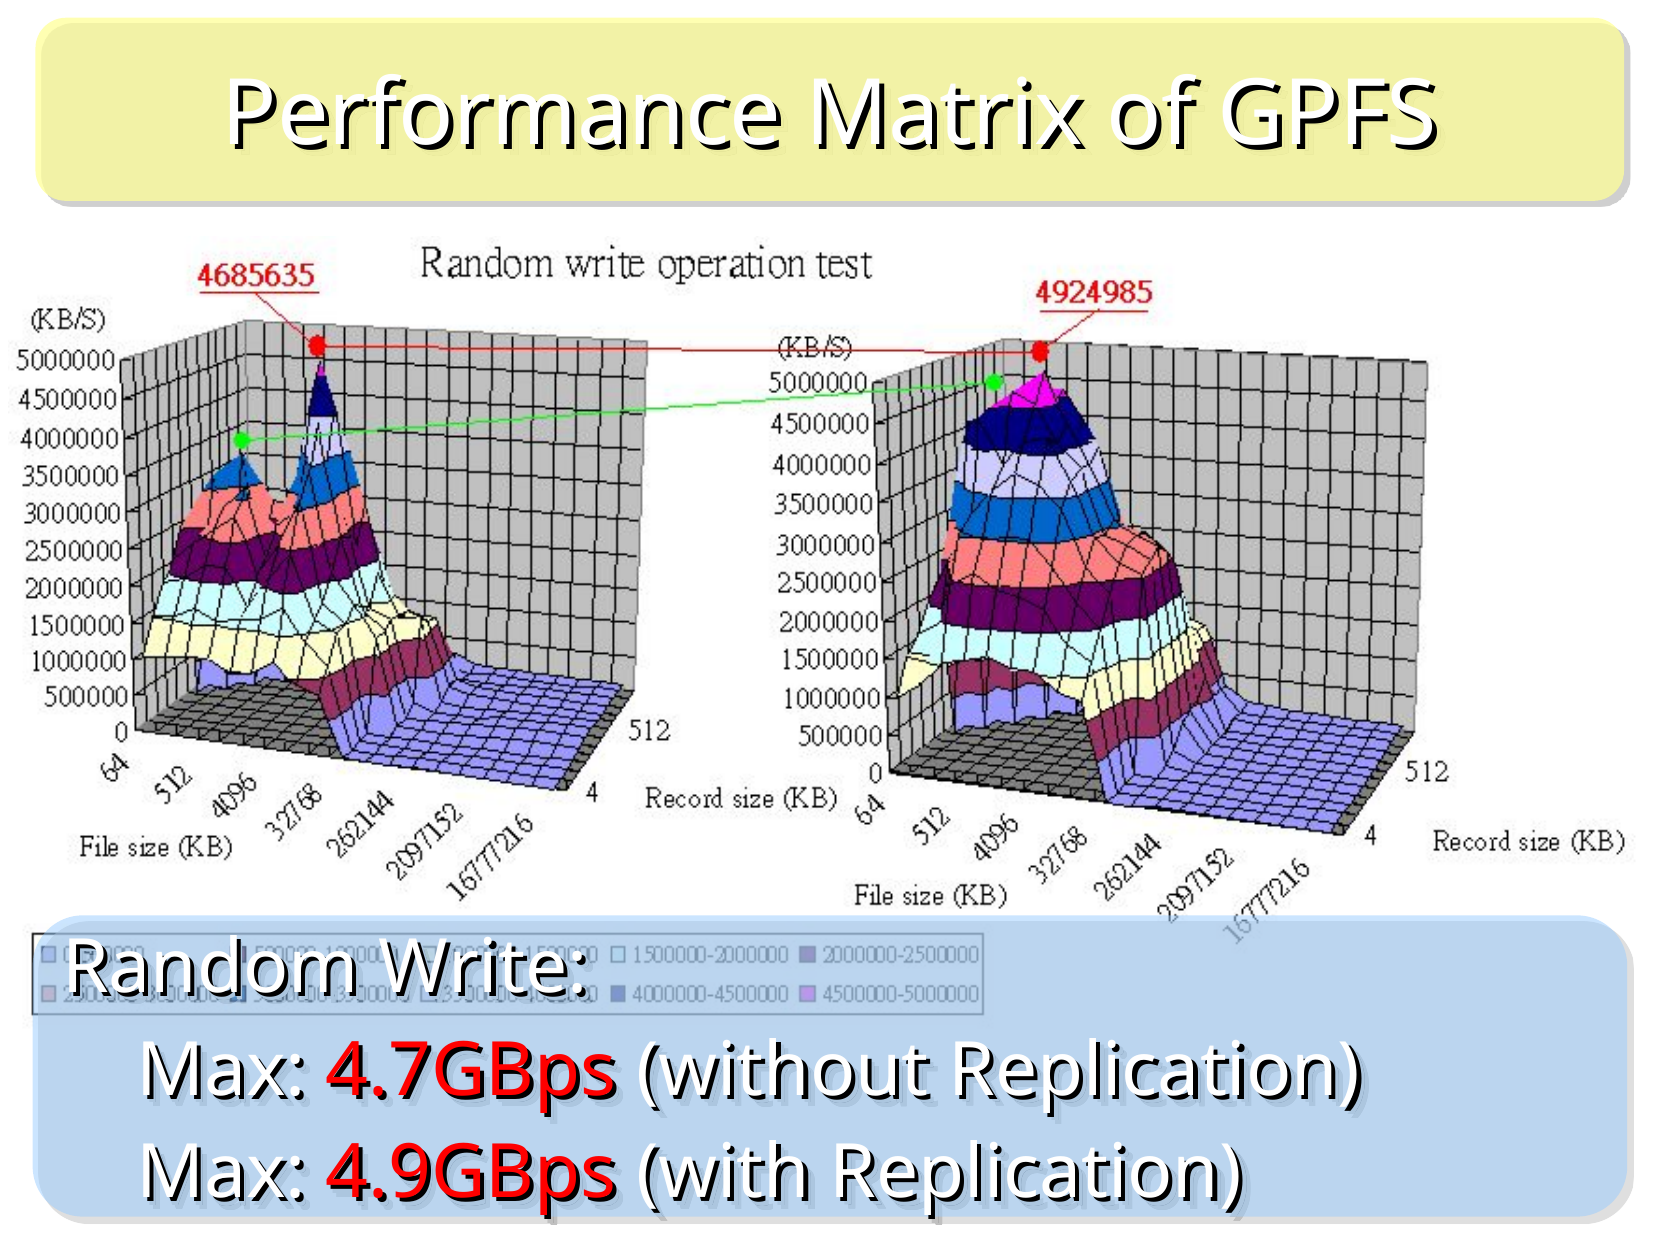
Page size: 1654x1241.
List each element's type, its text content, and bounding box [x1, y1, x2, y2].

text_box Performance Matrix of GPFS [35, 17, 1625, 201]
picture [8, 236, 1654, 1038]
text_box Random Write: Max: 4.7GBps (without Replication) Max: 4.9GBps (with Replication) [32, 915, 1628, 1217]
